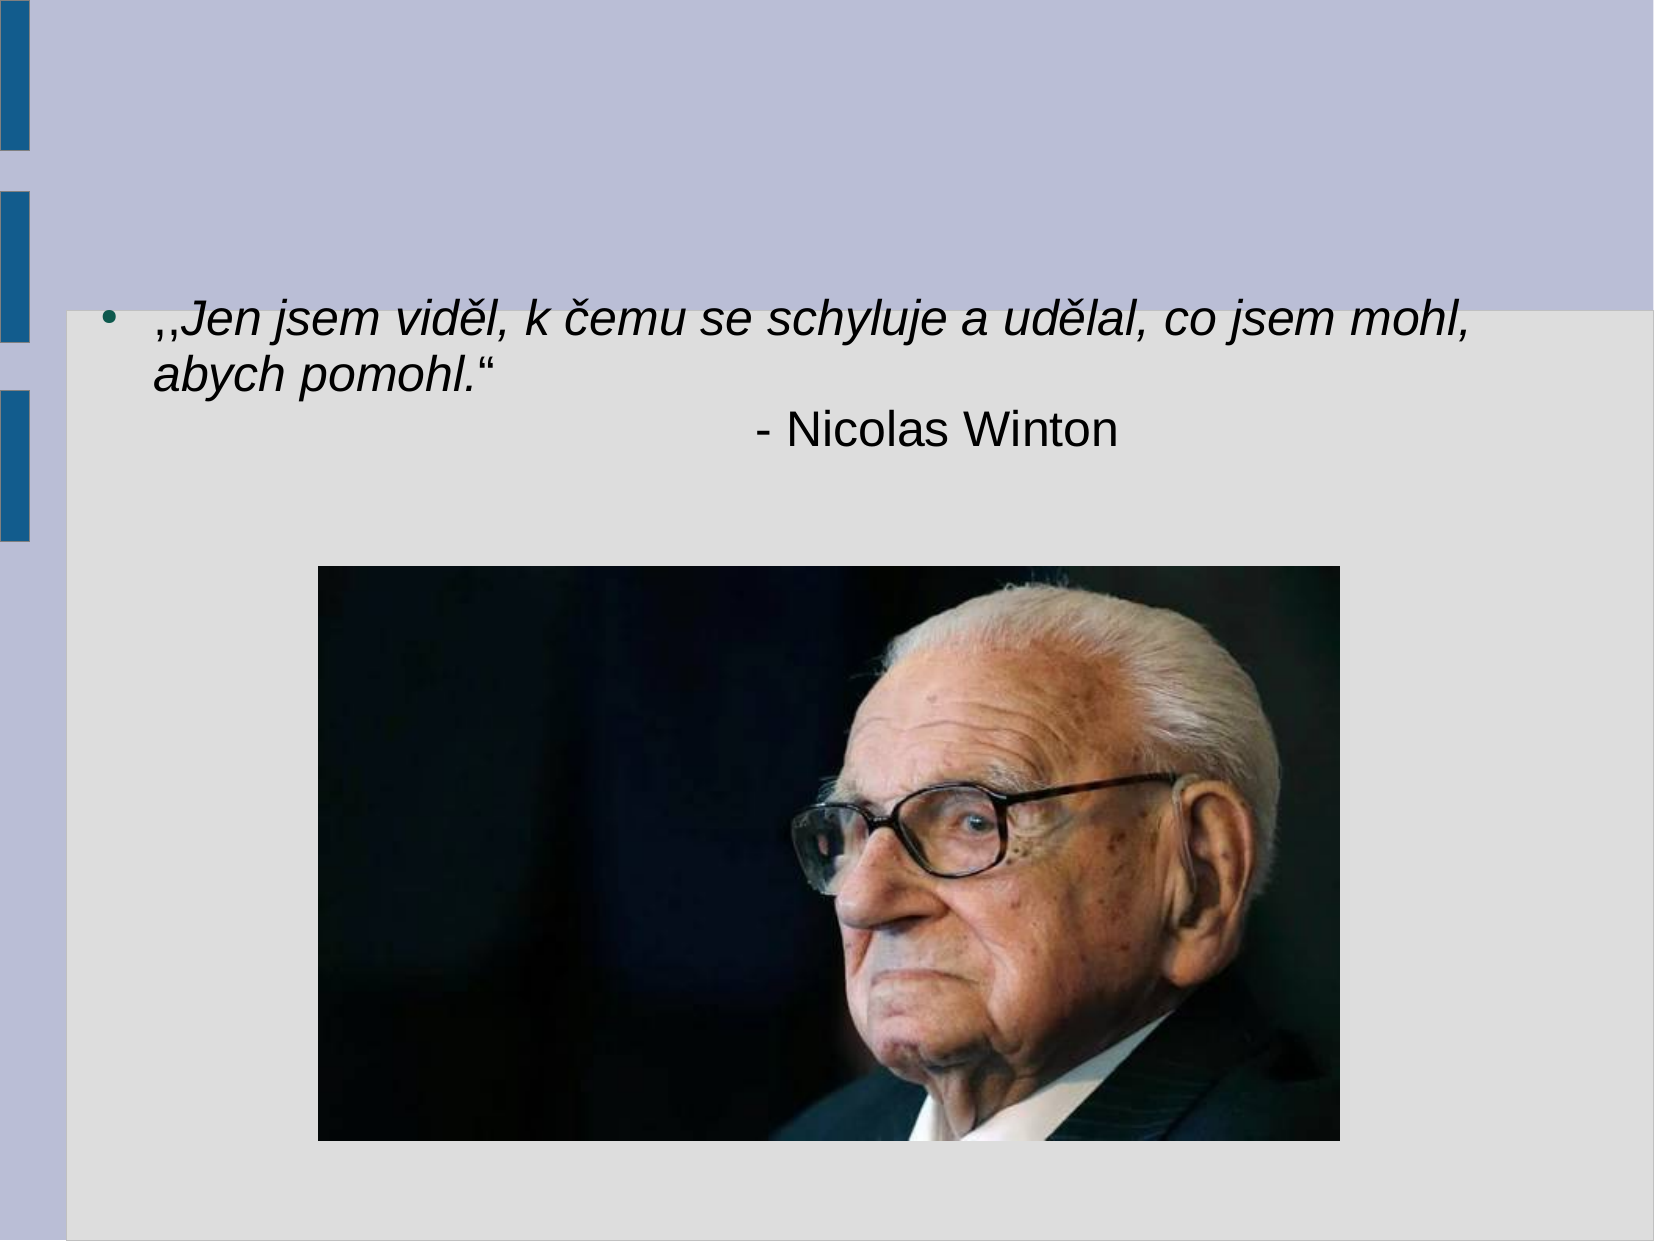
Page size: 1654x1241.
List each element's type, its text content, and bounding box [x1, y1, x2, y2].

picture [318, 566, 1340, 1141]
list ,,Jen jsem viděl, k čemu se schyluje a udělal, co jsem mohl, abych pomohl.“ - Nicolas Winton [82, 290, 1571, 1109]
